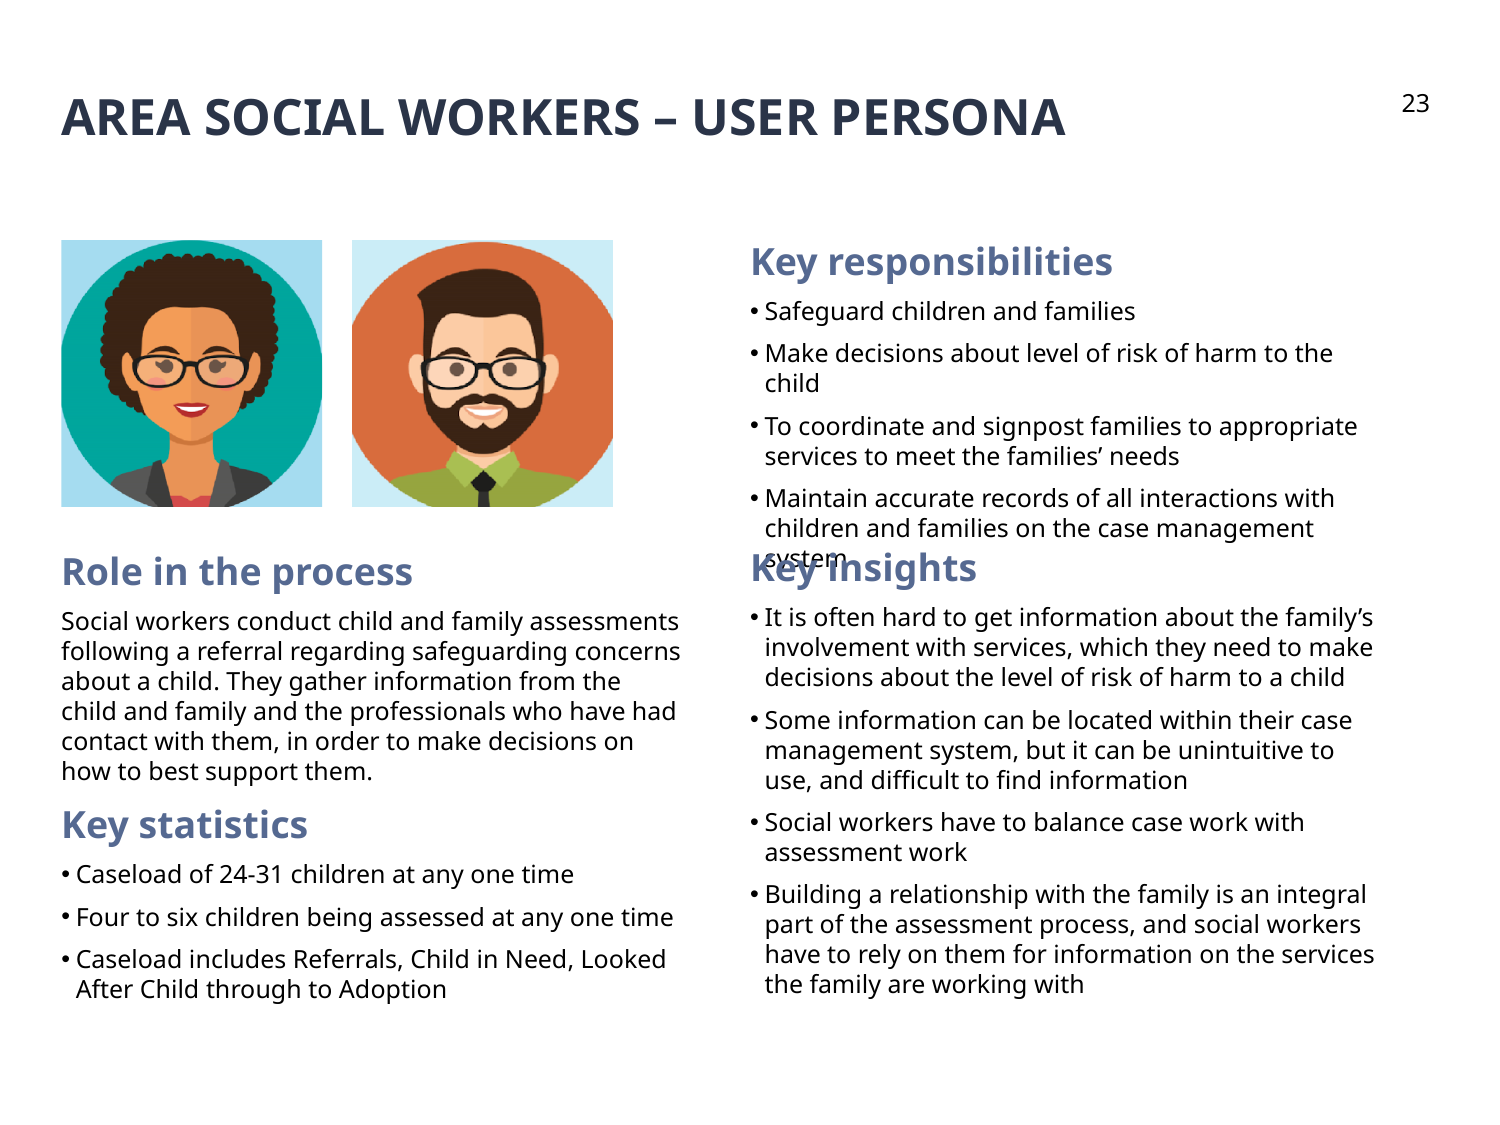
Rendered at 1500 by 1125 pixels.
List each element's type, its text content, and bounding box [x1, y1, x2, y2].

text_box Key responsibilities Safeguard children and families Make decisions about level of risk of harm to the child To coordinate and signpost families to appropriate services to meet the families’ needs Maintain accurate records of all interactions with children and families on the case management system [749, 237, 1388, 544]
text_box Key insights It is often hard to get information about the family’s involvement with services, which they need to make decisions about the level of risk of harm to a child Some information can be located within their case management system, but it can be unintuitive to use, and difficult to find information Social workers have to balance case work with assessment work Building a relationship with the family is an integral part of the assessment process, and social workers have to rely on them for information on the services the family are working with [749, 544, 1388, 999]
text_box AREA SOCIAL WORKERS – USER PERSONA [61, 85, 1500, 255]
picture [352, 240, 613, 507]
text_box Key statistics Caseload of 24-31 children at any one time Four to six children being assessed at any one time Caseload includes Referrals, Child in Need, Looked After Child through to Adoption [61, 801, 683, 1004]
slide_number <number> [1388, 87, 1431, 148]
picture [61, 240, 323, 507]
text_box Role in the process Social workers conduct child and family assessments following a referral regarding safeguarding concerns about a child. They gather information from the child and family and the professionals who have had contact with them, in order to make decisions on how to best support them. [61, 548, 683, 786]
